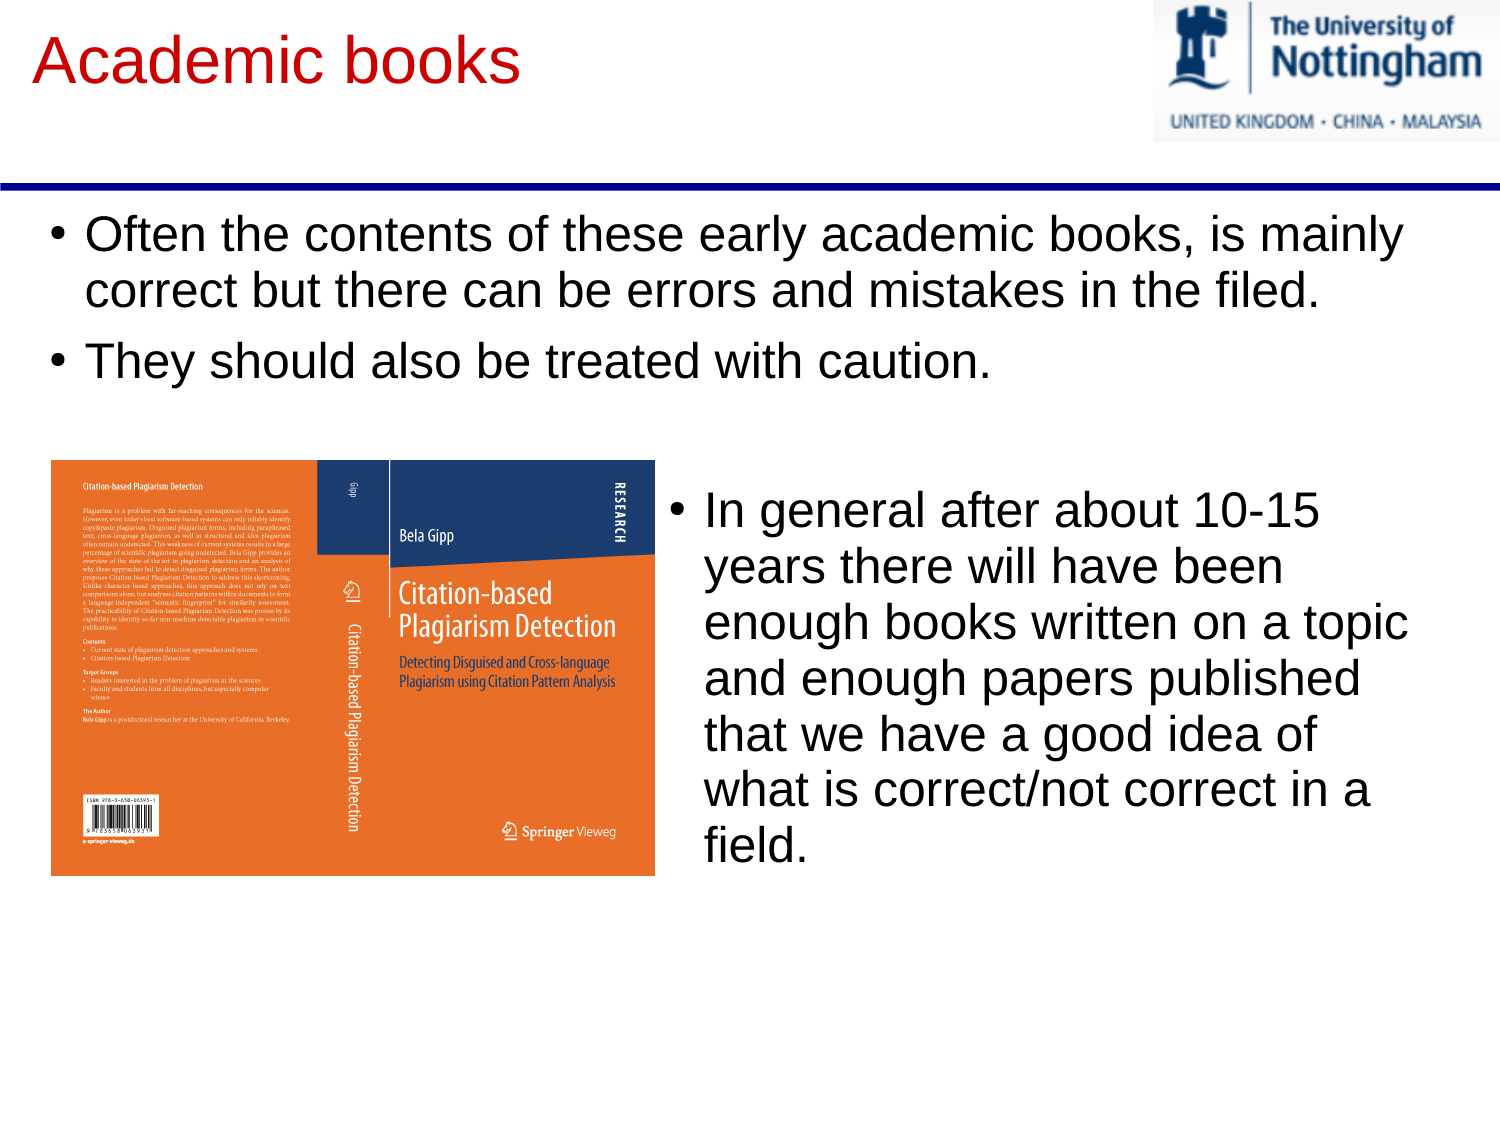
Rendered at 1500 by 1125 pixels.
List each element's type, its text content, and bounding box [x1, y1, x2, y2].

text_box Academic books [17, 15, 1148, 199]
text_box In general after about 10-15 years there will have been enough books written on a topic and enough papers published that we have a good idea of what is correct/not correct in a field. [653, 475, 1438, 881]
picture [51, 460, 655, 876]
picture [1153, 0, 1500, 143]
text_box Often the contents of these early academic books, is mainly correct but there can be errors and mistakes in the filed. They should also be treated with caution. [34, 199, 1500, 538]
